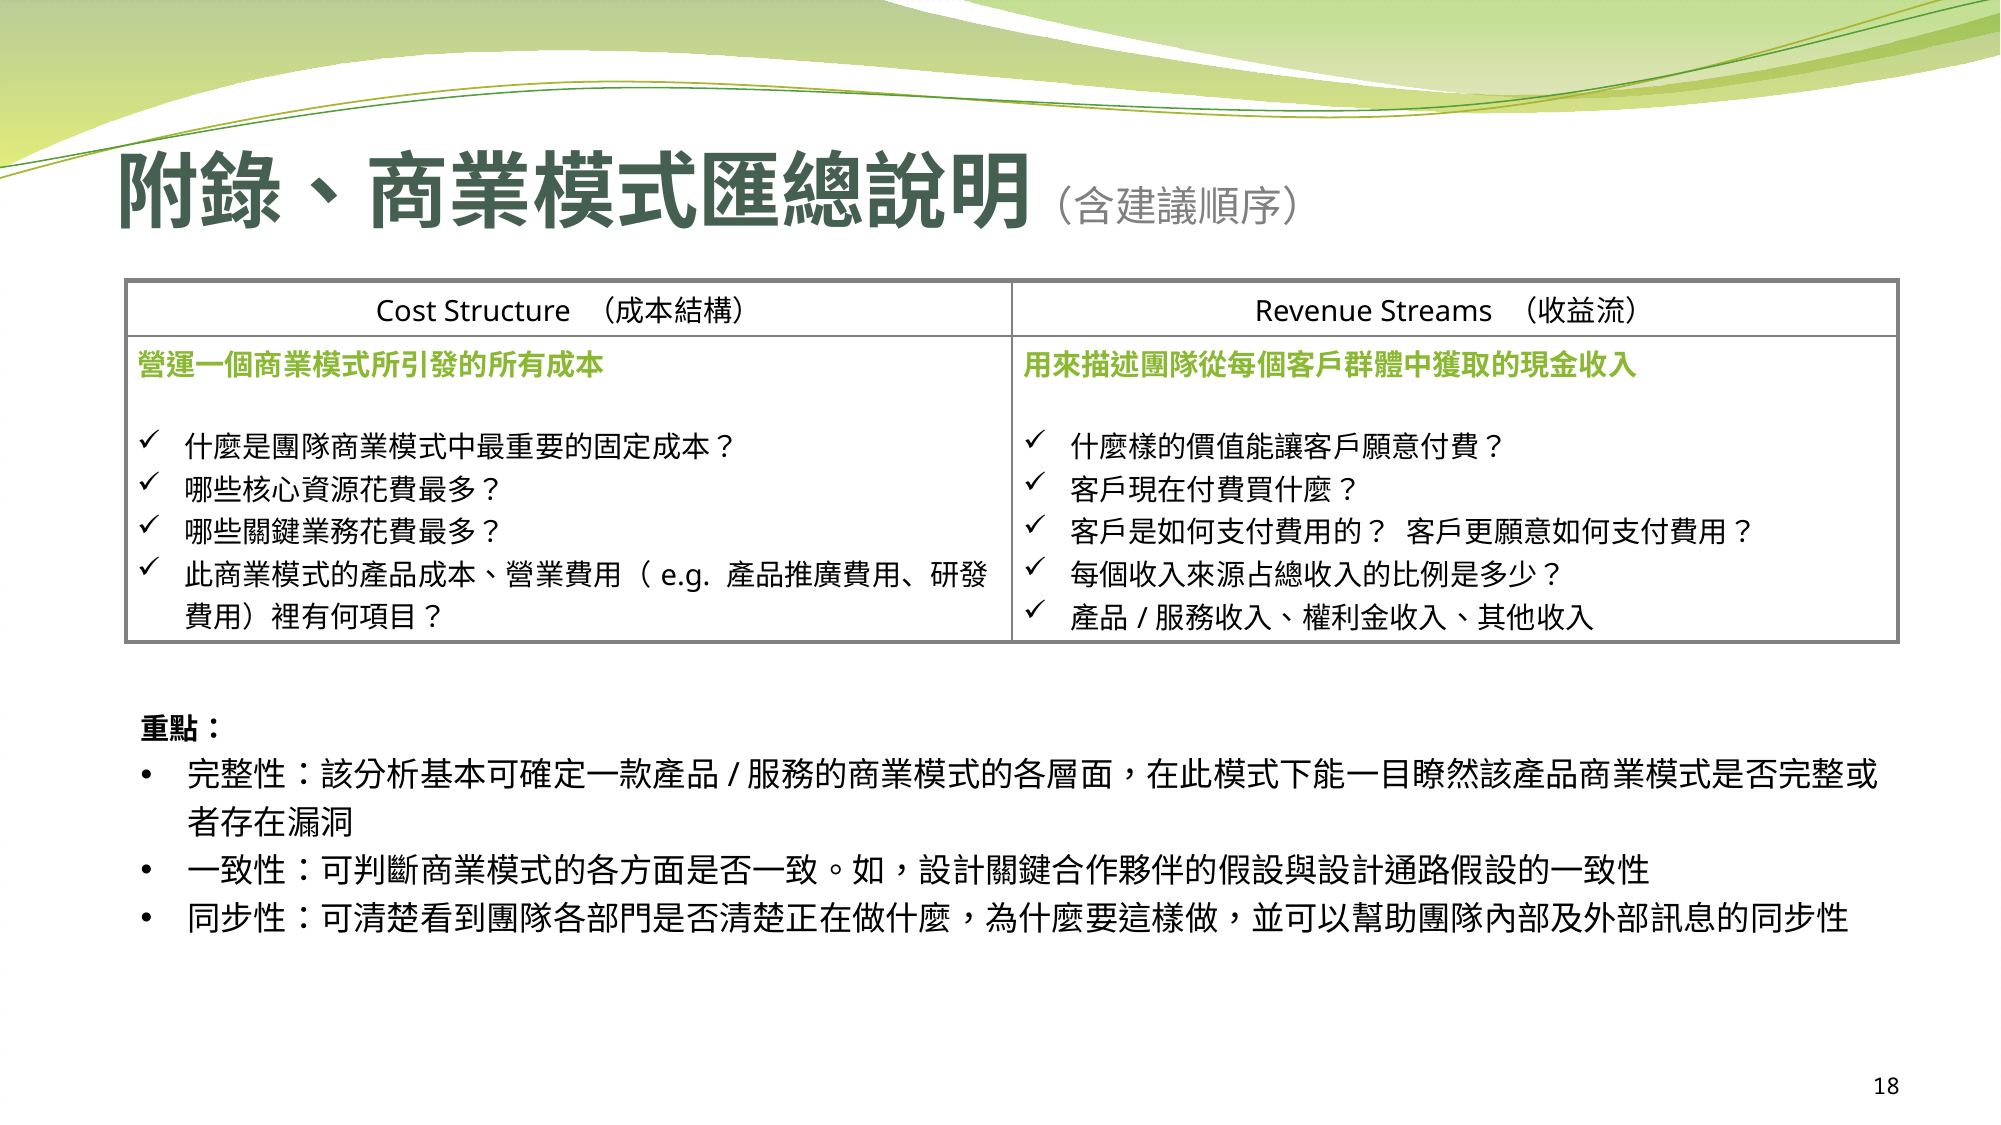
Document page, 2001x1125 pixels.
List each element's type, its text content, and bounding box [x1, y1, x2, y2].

text_box 重點： 完整性：該分析基本可確定一款產品/服務的商業模式的各層面，在此模式下能一目瞭然該產品商業模式是否完整或者存在漏洞 一致性：可判斷商業模式的各方面是否一致。如，設計關鍵合作夥伴的假設與設計通路假設的一致性 同步性：可清楚看到團隊各部門是否清楚正在做什麼，為什麼要這樣做，並可以幫助團隊內部及外部訊息的同步性 [125, 703, 1898, 945]
table_header Cost Structure （成本結構） [128, 283, 1011, 335]
table_header Revenue Streams （收益流） [1013, 283, 1896, 335]
table_cell 營運一個商業模式所引發的所有成本 什麼是團隊商業模式中最重要的固定成本？ 哪些核心資源花費最多？ 哪些關鍵業務花費最多？ 此商業模式的產品成本、營業費用（e.g. 產品推廣費用、研發費用）裡有何項目？ [128, 337, 1011, 640]
table_cell 用來描述團隊從每個客戶群體中獲取的現金收入 什麼樣的價值能讓客戶願意付費？ 客戶現在付費買什麼？ 客戶是如何支付費用的？ 客戶更願意如何支付費用？ 每個收入來源占總收入的比例是多少？ 產品/服務收入、權利金收入、其他收入 [1013, 337, 1896, 640]
slide_number <編號> [1733, 1042, 1900, 1103]
title 附錄、商業模式匯總說明（含建議順序） [115, 109, 1916, 238]
